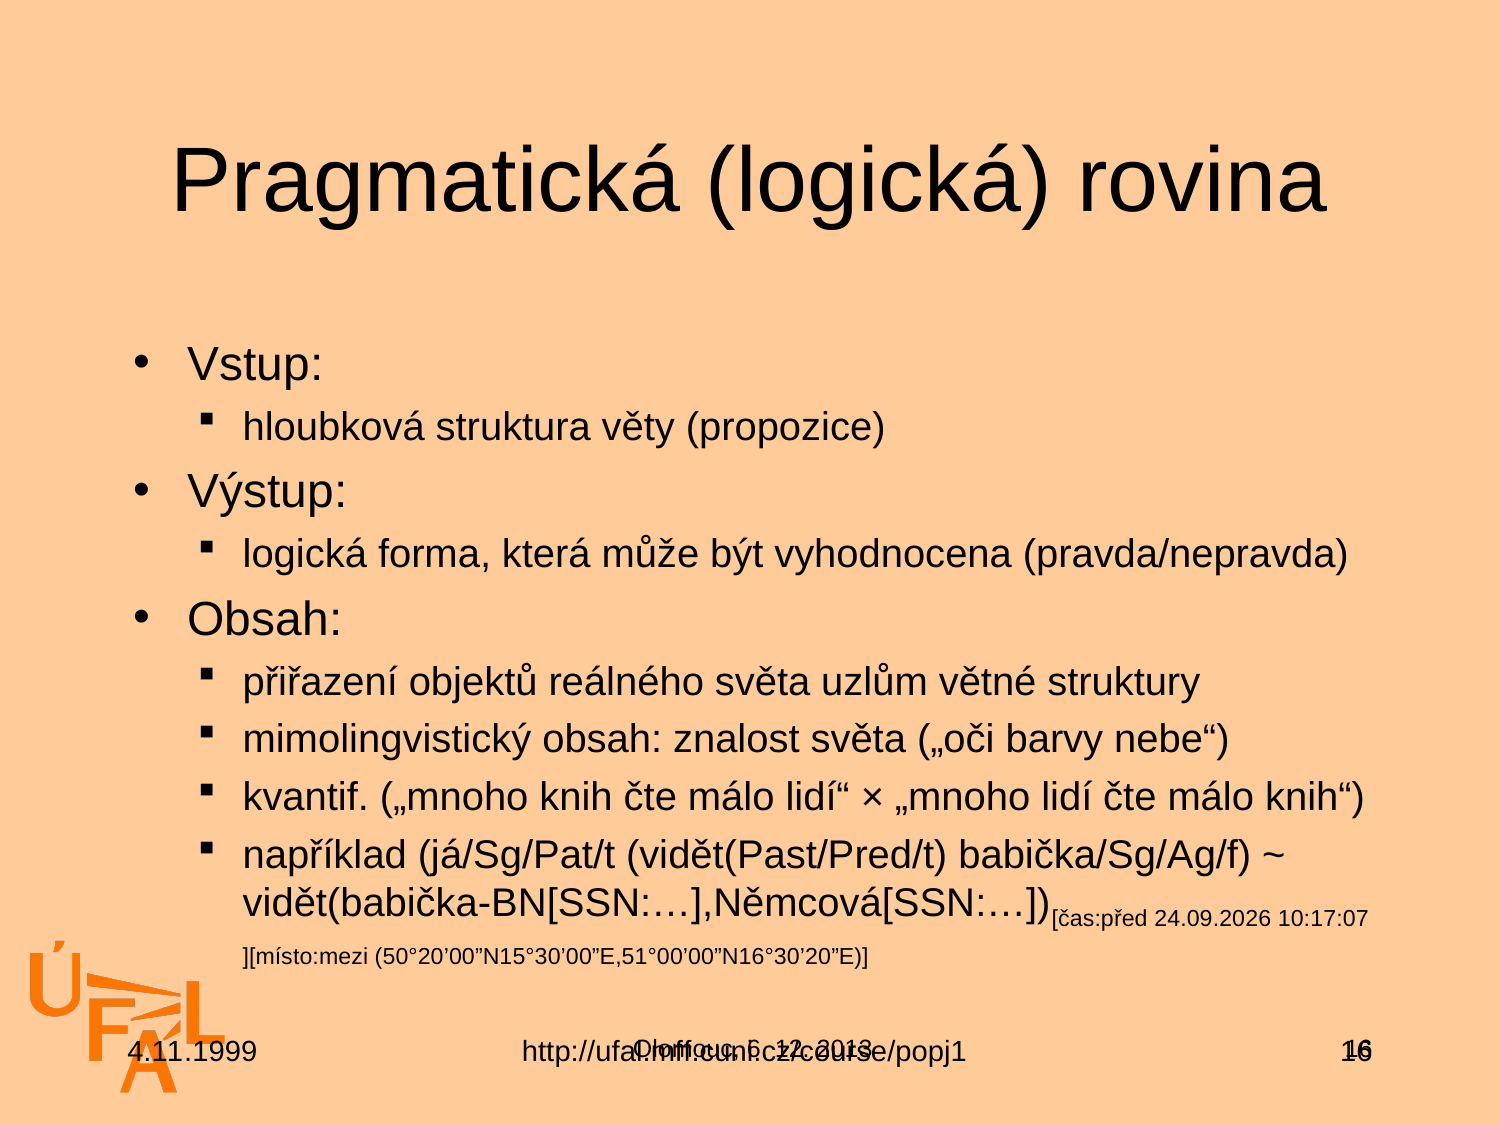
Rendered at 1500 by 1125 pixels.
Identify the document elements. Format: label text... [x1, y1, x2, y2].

text_box <číslo> [1074, 1025, 1388, 1101]
text_box 4.11.1999 [112, 1025, 426, 1101]
title Pragmatická (logická) rovina [112, 62, 1388, 288]
list Vstup: hloubková struktura věty (propozice) Výstup: logická forma, která může být vyhodnocena (pravda/nepravda) Obsah: přiřazení objektů reálného světa uzlům větné struktury mimolingvistický obsah: znalost světa („oči barvy nebe“) kvantif. („mnoho knih čte málo lidí“ × „mnoho lidí čte málo knih“) například (já/Sg/Pat/t (vidět(Past/Pred/t) babička/Sg/Ag/f) ~ vidět(babička-BN[SSN:…],Němcová[SSN:…])[čas:před 13.12.2013 ][místo:mezi (50°20’00”N15°30’00”E,51°00’00”N16°30’20”E)] [112, 324, 1388, 1000]
text_box http://ufal.mff.cuni.cz/course/popj1 [501, 1025, 988, 1101]
picture [29, 940, 225, 1093]
